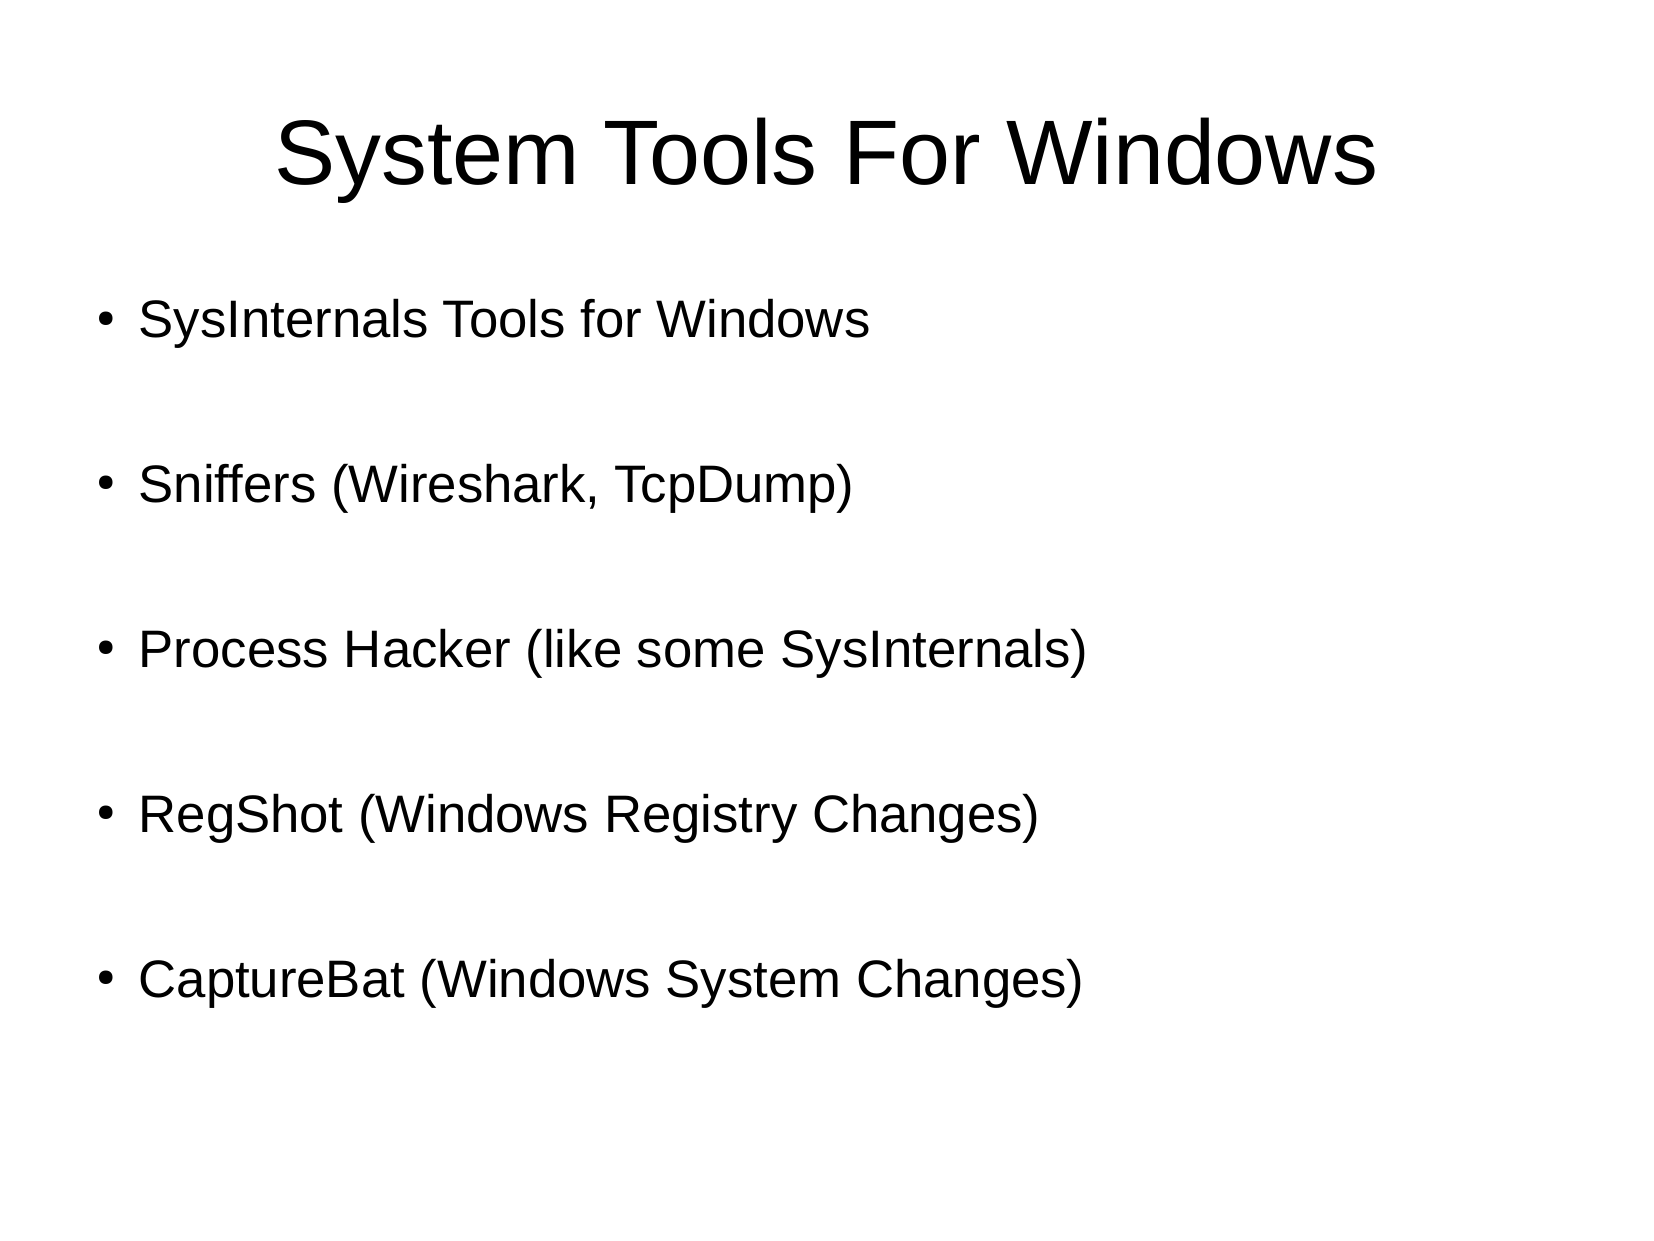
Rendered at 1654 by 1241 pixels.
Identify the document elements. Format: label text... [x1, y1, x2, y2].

title System Tools For Windows [82, 49, 1571, 257]
list SysInternals Tools for Windows Sniffers (Wireshark, TcpDump) Process Hacker (like some SysInternals) RegShot (Windows Registry Changes) CaptureBat (Windows System Changes) [82, 290, 1538, 1010]
